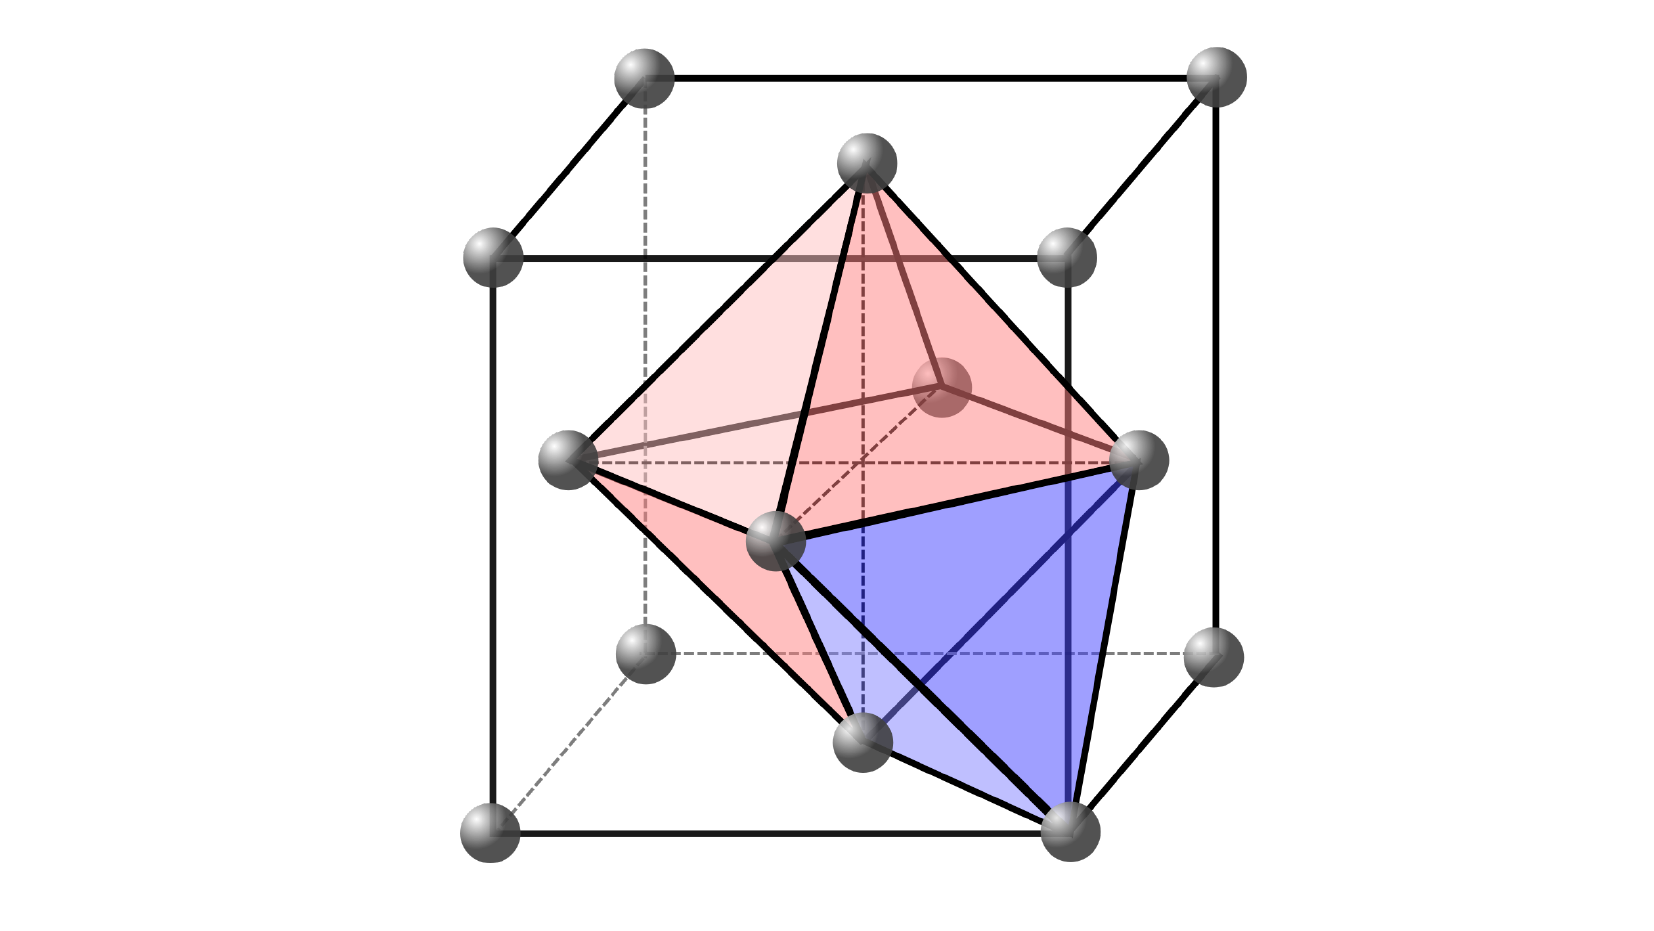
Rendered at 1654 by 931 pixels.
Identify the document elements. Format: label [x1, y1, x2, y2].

picture [460, 42, 1248, 863]
